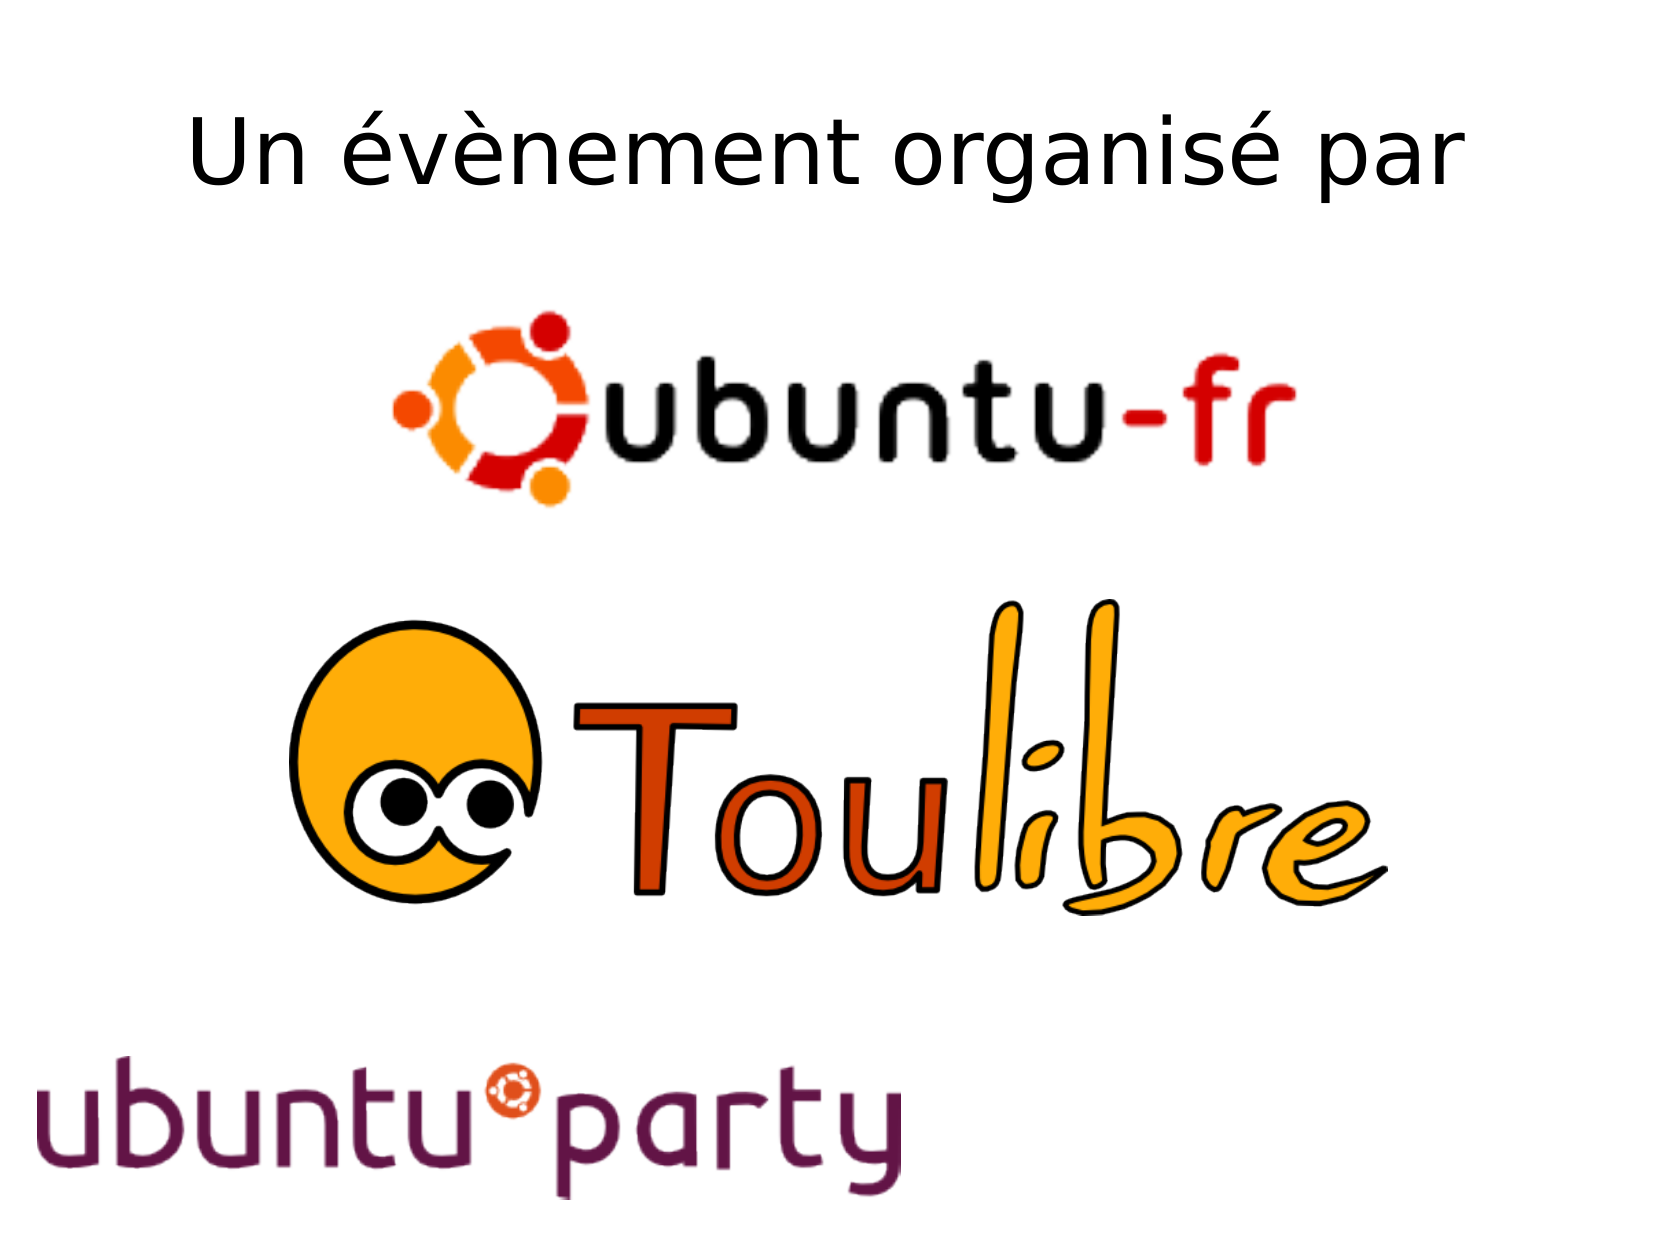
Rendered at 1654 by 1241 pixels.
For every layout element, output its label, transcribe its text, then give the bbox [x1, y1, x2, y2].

picture [356, 266, 1351, 563]
picture [289, 599, 1388, 916]
title Un évènement organisé par [82, 56, 1571, 250]
picture [37, 1056, 901, 1200]
